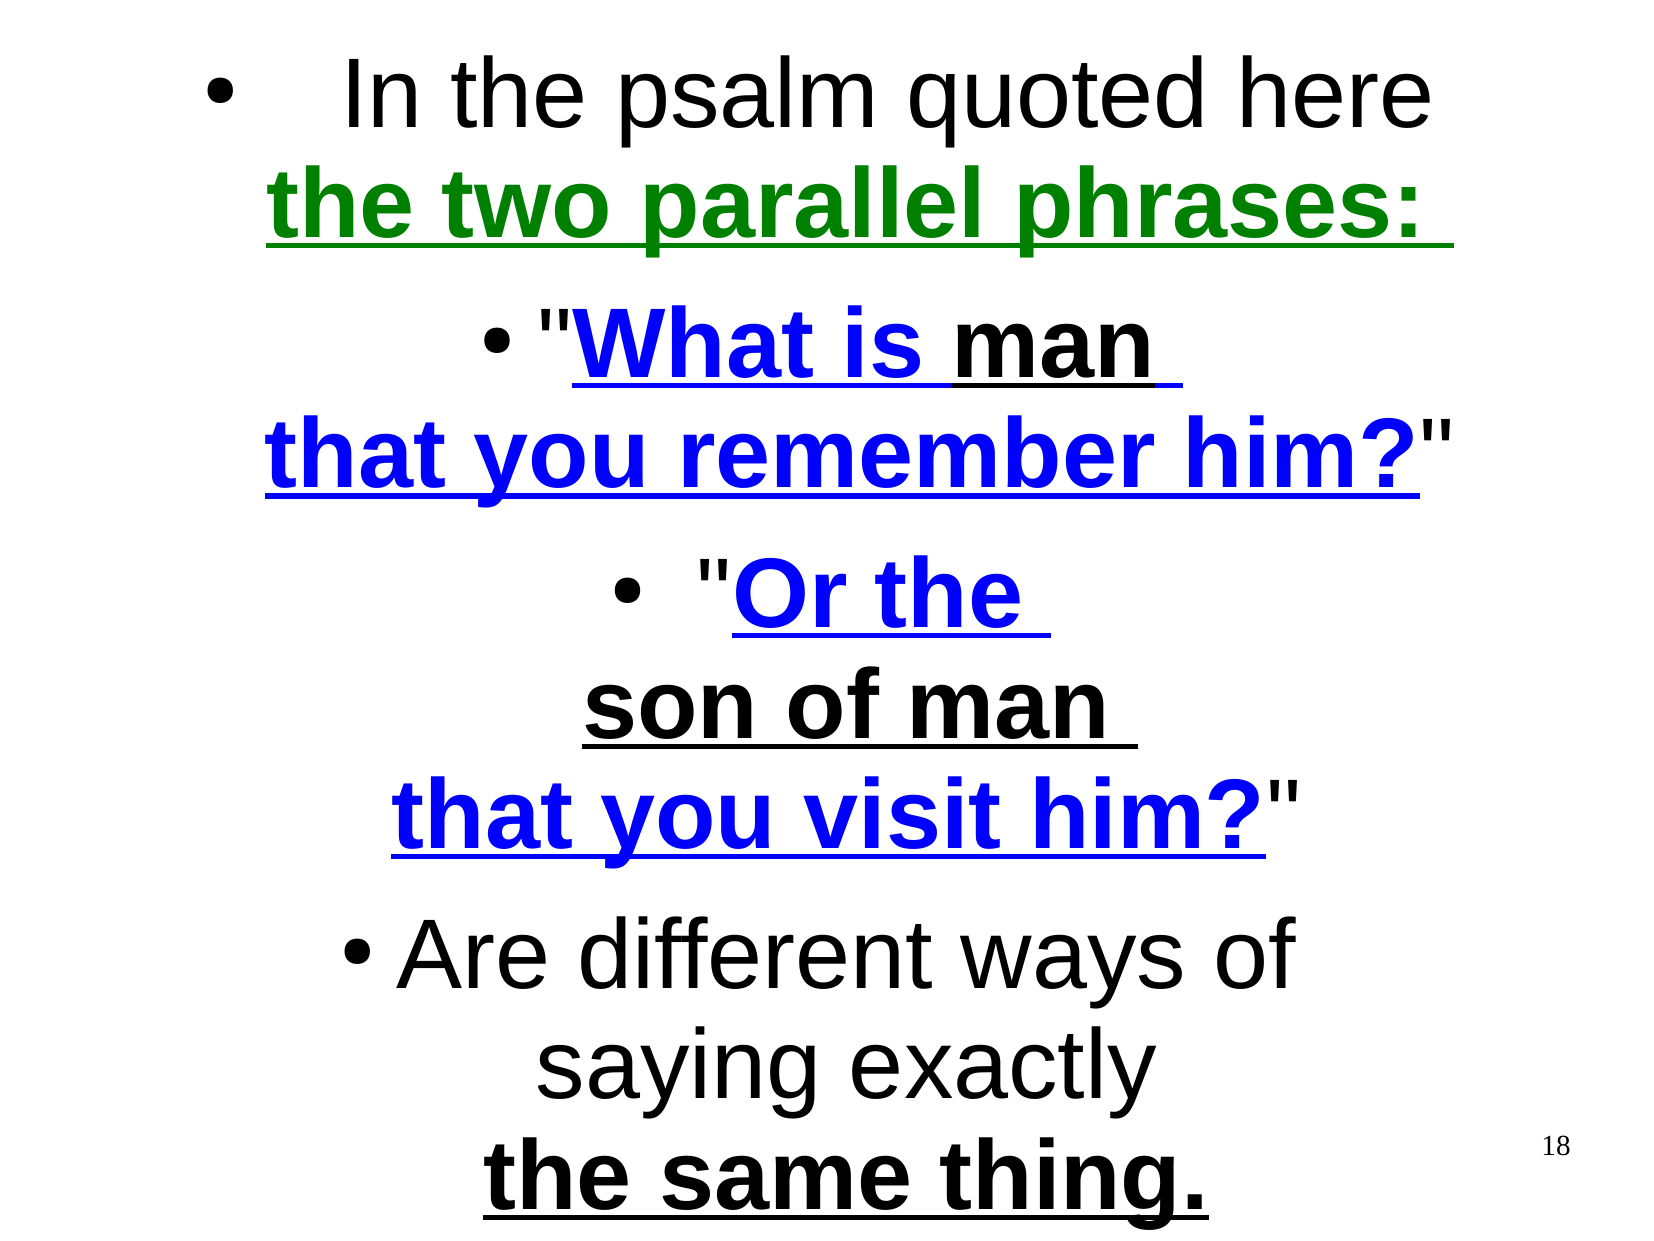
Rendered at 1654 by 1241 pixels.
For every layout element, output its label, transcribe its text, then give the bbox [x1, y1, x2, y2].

list In the psalm quoted here the two parallel phrases: "What is man that you remember him?" "Or the son of man that you visit him?" Are different ways of saying exactly the same thing. [37, 37, 1613, 1238]
